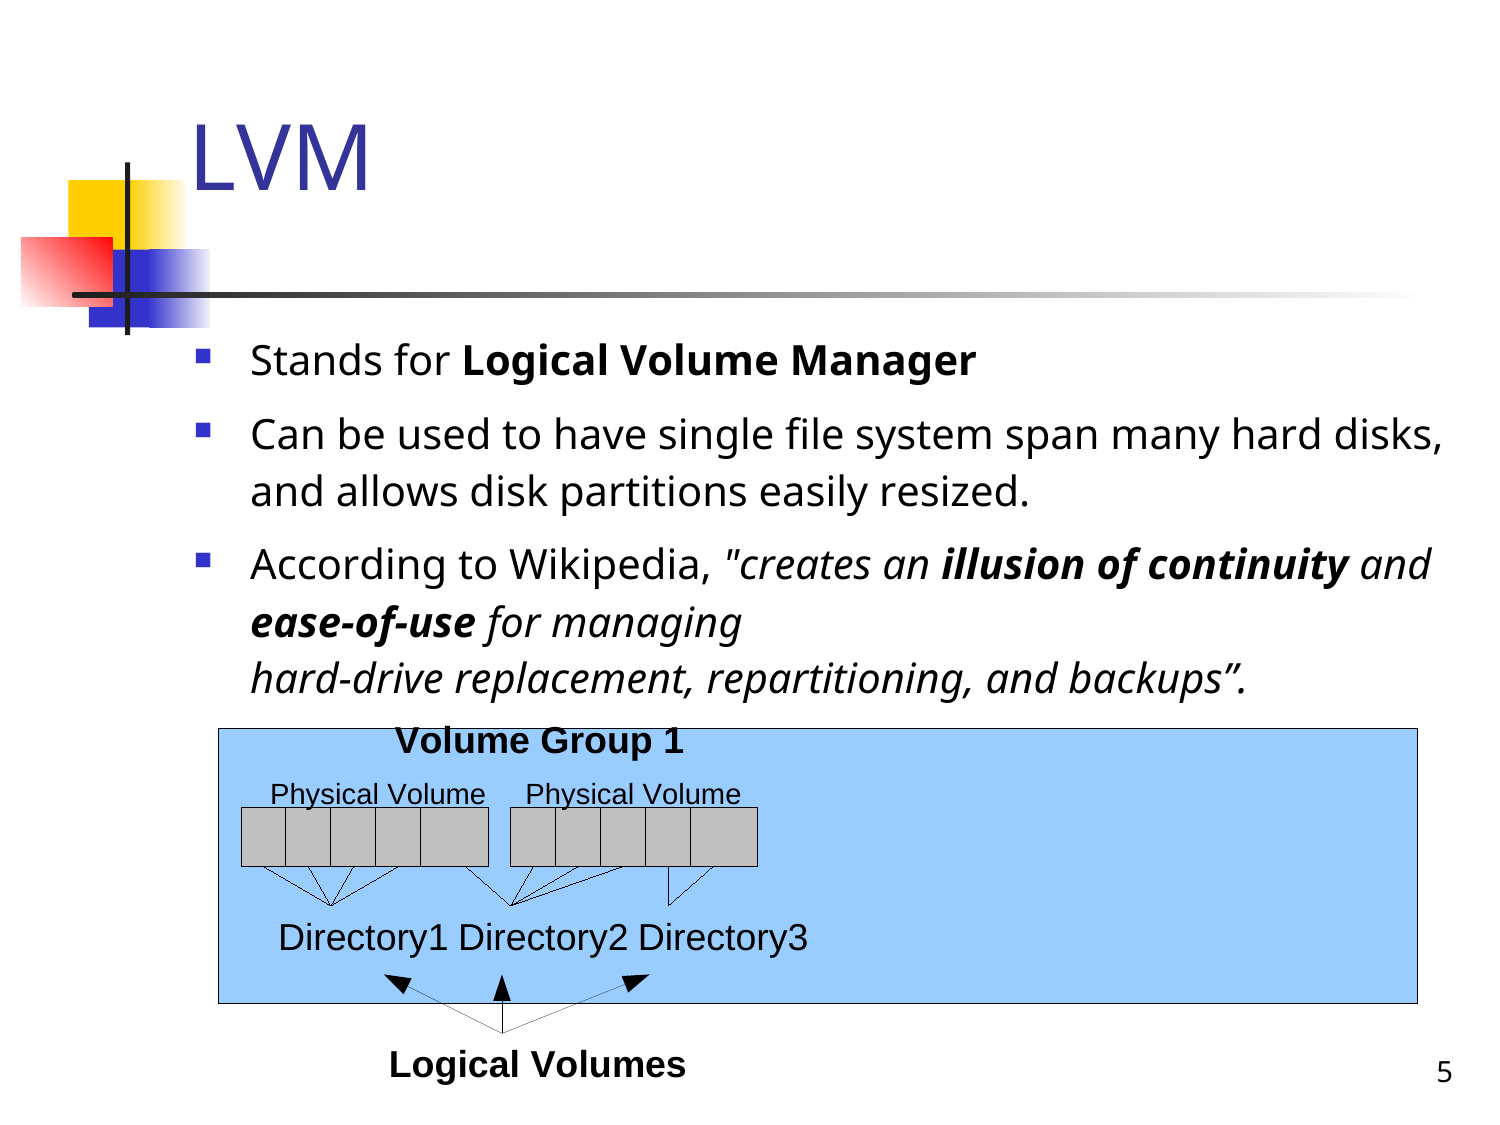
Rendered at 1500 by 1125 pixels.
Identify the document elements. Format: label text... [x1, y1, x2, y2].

text_box Logical Volumes [373, 1032, 702, 1093]
title LVM [188, 42, 1468, 268]
text_box Physical Volume [255, 767, 502, 818]
text_box Directory1 [263, 905, 443, 966]
text_box Directory3 [623, 905, 824, 966]
text_box [218, 728, 1418, 1004]
text_box Directory2 [443, 905, 623, 966]
list Stands for Logical Volume Manager Can be used to have single file system span many hard disks, and allows disk partitions easily resized. According to Wikipedia, "creates an illusion of continuity and ease-of-use for managing hard-drive replacement, repartitioning, and backups”. [193, 331, 1469, 1059]
text_box Volume Group 1 [379, 708, 700, 769]
text_box Physical Volume [510, 767, 757, 818]
